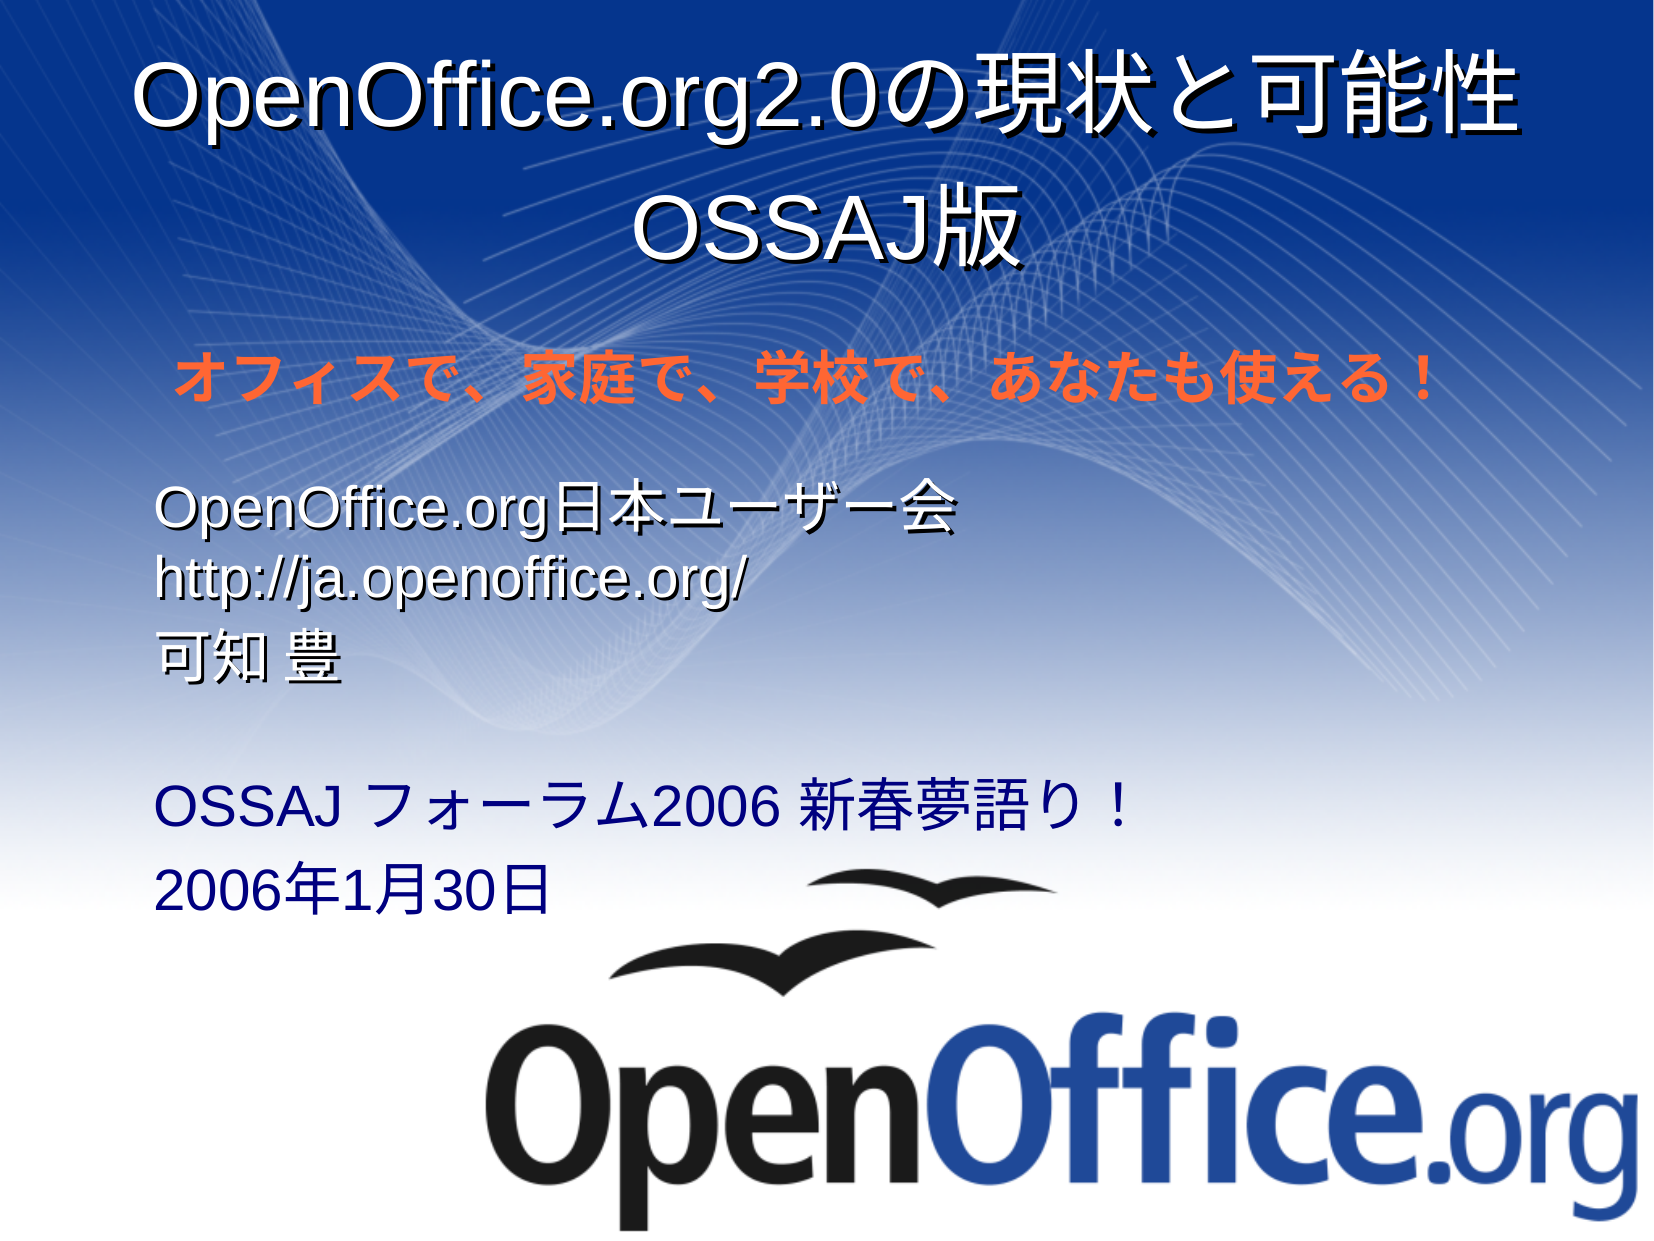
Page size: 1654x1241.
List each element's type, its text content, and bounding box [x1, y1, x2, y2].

title OpenOffice.org2.0の現状と可能性 OSSAJ版 [82, 49, 1571, 257]
text_box オフィスで、家庭で、学校で、あなたも使える！ [118, 324, 1506, 398]
picture [0, 0, 1654, 1241]
subtitle OpenOffice.org日本ユーザー会 http://ja.openoffice.org/ 可知 豊 OSSAJ フォーラム2006 新春夢語り！ 2006年1月30日 [118, 442, 1565, 945]
